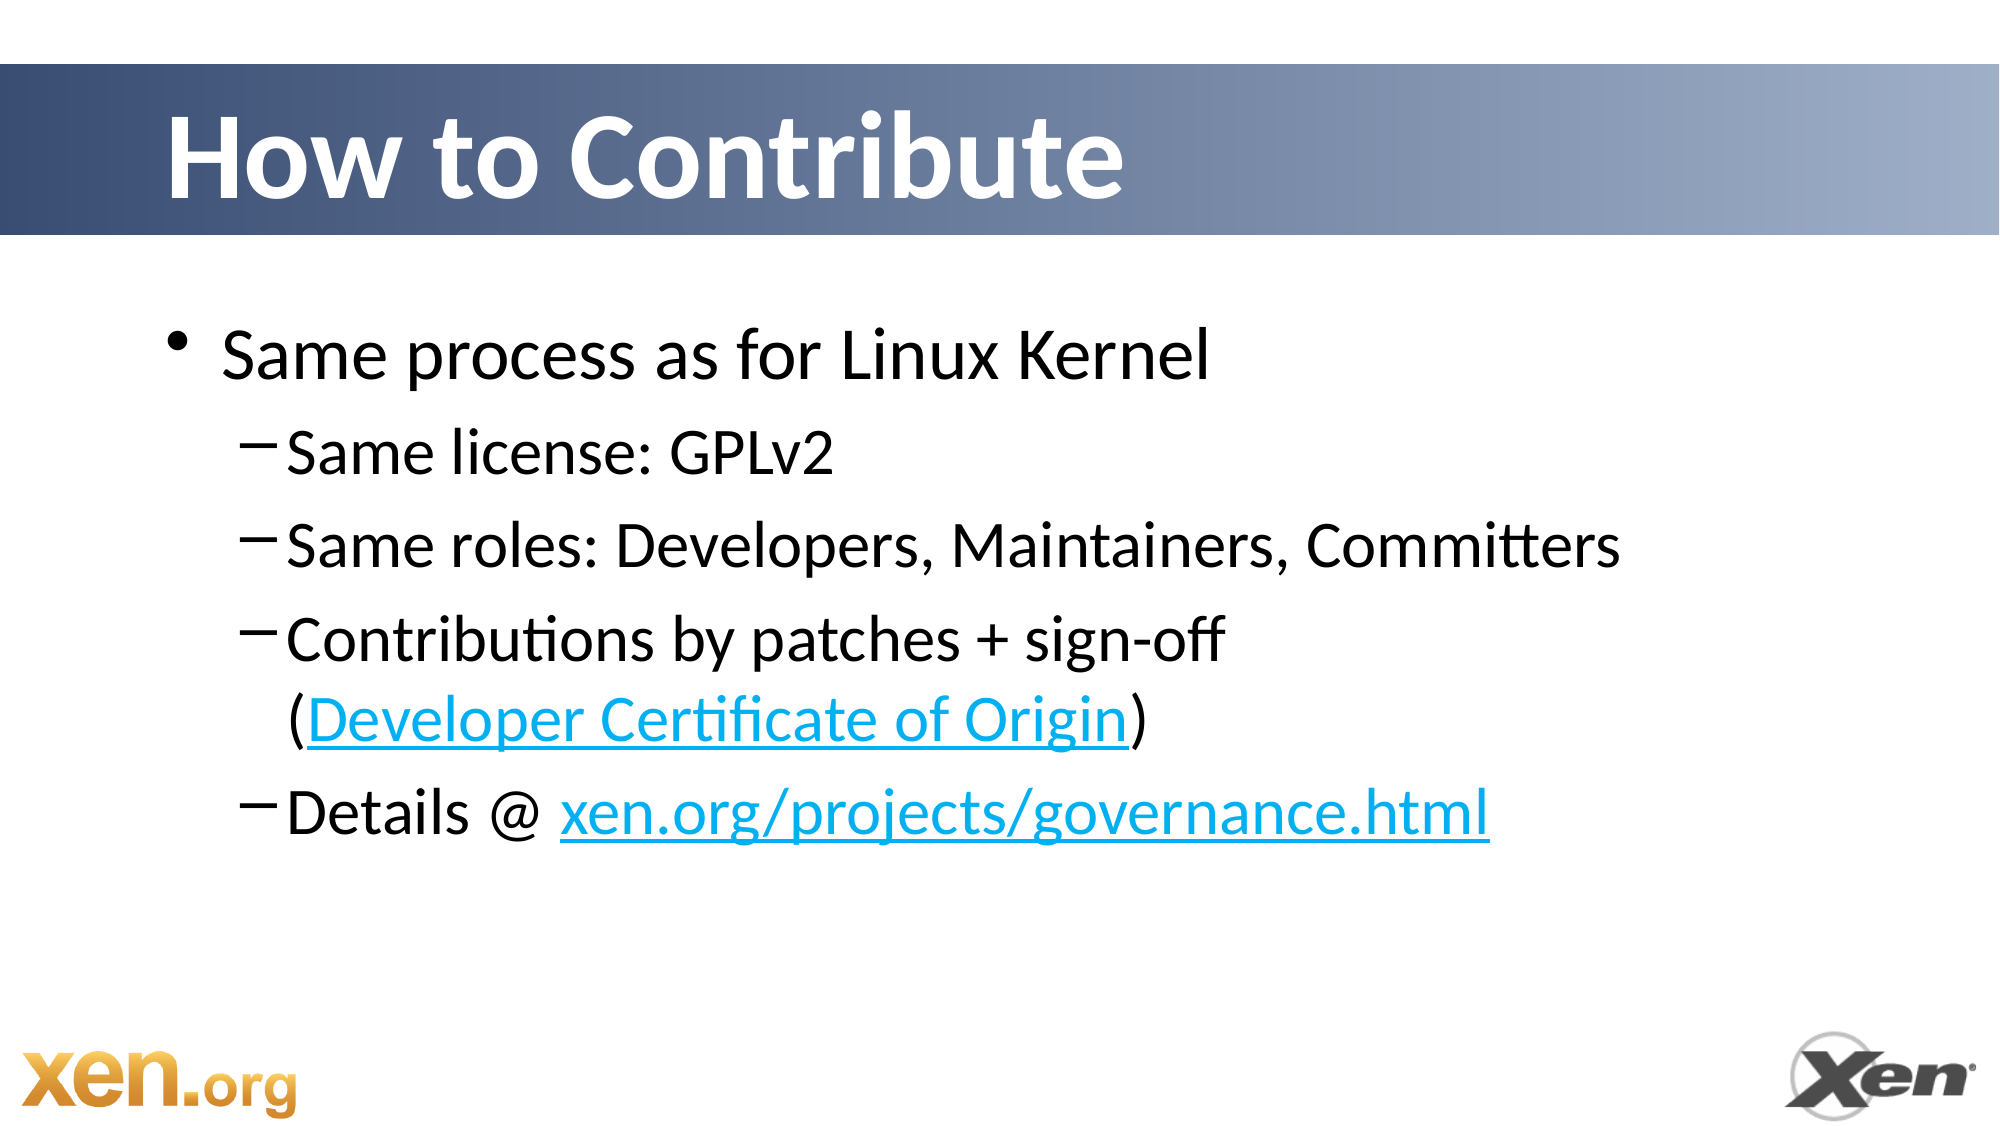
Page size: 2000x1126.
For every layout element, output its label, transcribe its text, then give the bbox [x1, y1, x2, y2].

picture [19, 1051, 303, 1123]
title How to Contribute [150, 54, 1850, 243]
list Same process as for Linux Kernel Same license: GPLv2 Same roles: Developers, Maintainers, Committers Contributions by patches + sign-off (Developer Certificate of Origin) Details @ xen.org/projects/governance.html [149, 296, 1850, 995]
table_cell Dom0 OS: CentOS, Debian, Fedora, NetBSD, OpenSuse, RHEL 5.x, Solaris 11, … [1779, 1030, 1989, 1126]
